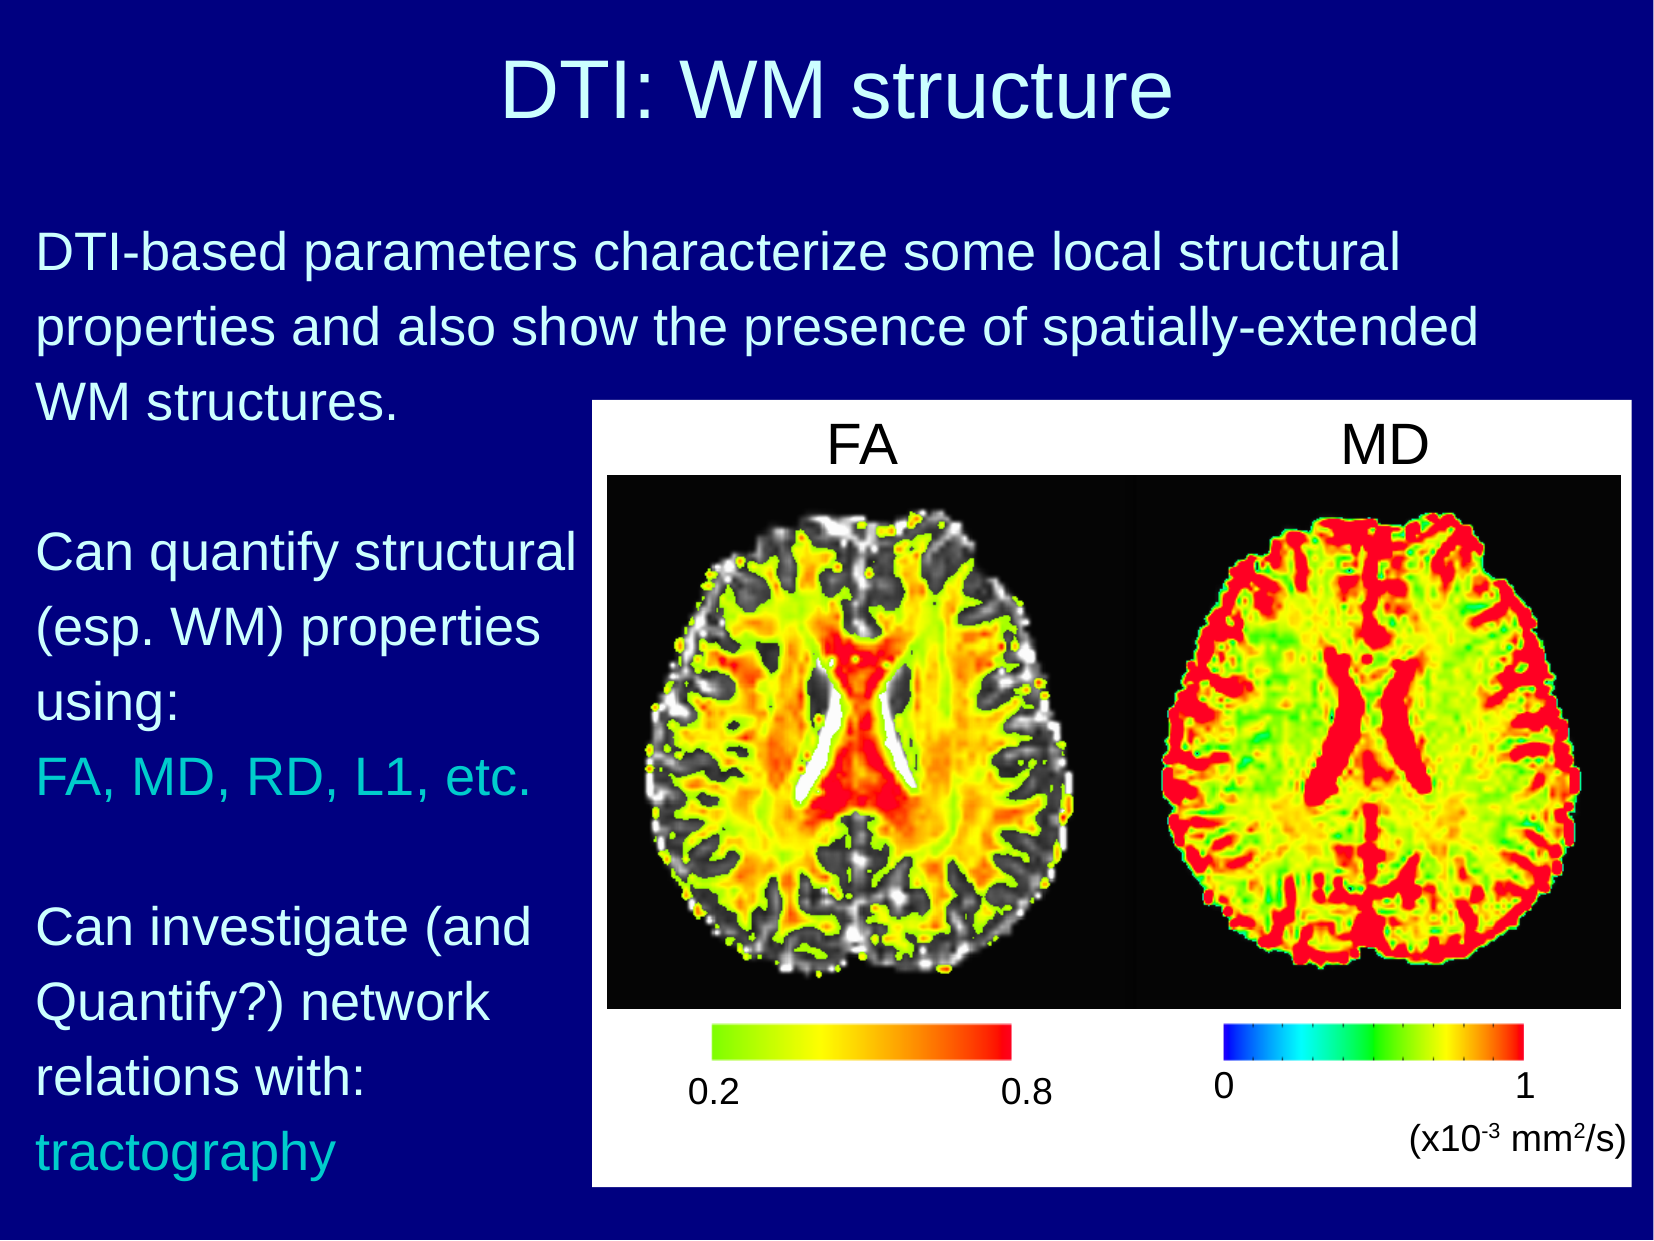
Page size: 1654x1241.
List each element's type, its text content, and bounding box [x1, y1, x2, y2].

text_box DTI-based parameters characterize some local structural properties and also show the presence of spatially-extended WM structures. Can quantify structural (esp. WM) properties using: FA, MD, RD, L1, etc. Can investigate (and Quantify?) network relations with: tractography [20, 199, 1508, 1190]
text_box 0 [1198, 1057, 1374, 1131]
picture [1508, 475, 1621, 1009]
title DTI: WM structure [93, 6, 1582, 175]
text_box 0.8 [986, 1062, 1068, 1137]
picture [1223, 1023, 1524, 1061]
text_box 1 [1500, 1057, 1551, 1110]
text_box MD [1325, 404, 1501, 485]
text_box (x10-3 mm2/s) [1393, 1110, 1642, 1185]
text_box FA [812, 404, 987, 485]
text_box [1508, 399, 1632, 1110]
picture [711, 1023, 1012, 1061]
